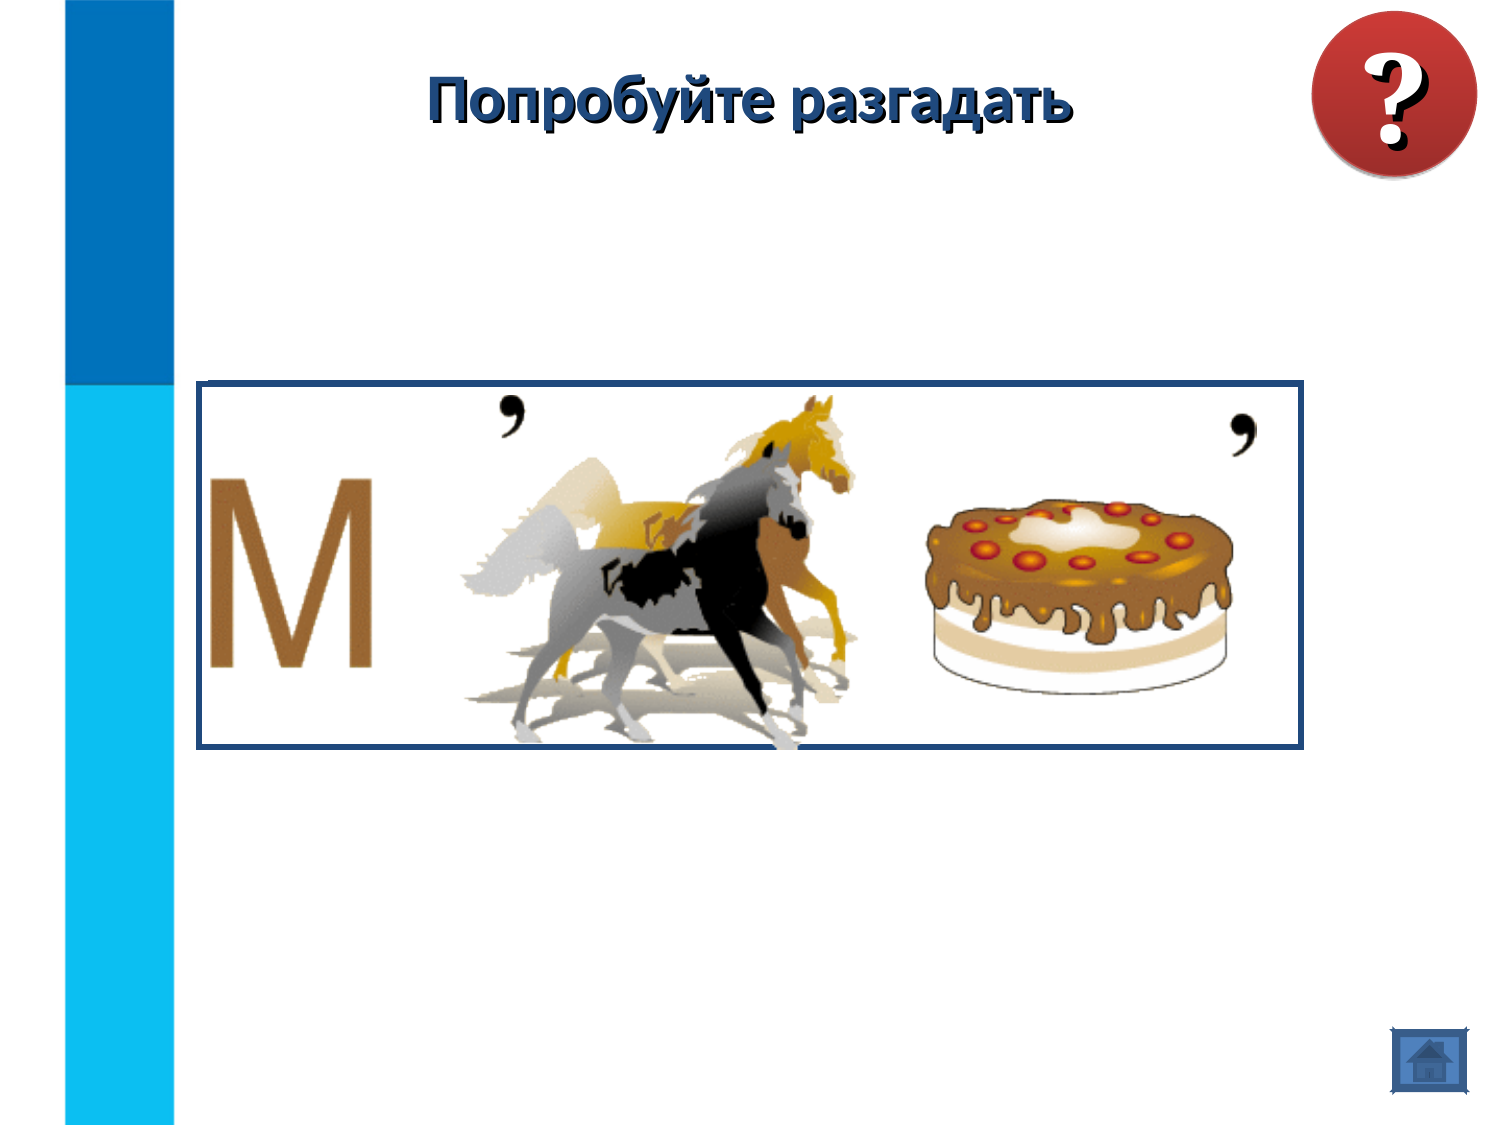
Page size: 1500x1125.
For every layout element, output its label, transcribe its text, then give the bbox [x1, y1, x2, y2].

picture [0, 0, 1500, 1125]
text_box ? [1312, 11, 1477, 176]
title Попробуйте разгадать [75, 0, 1426, 188]
text_box [1396, 1031, 1465, 1090]
text_box [199, 383, 1301, 748]
